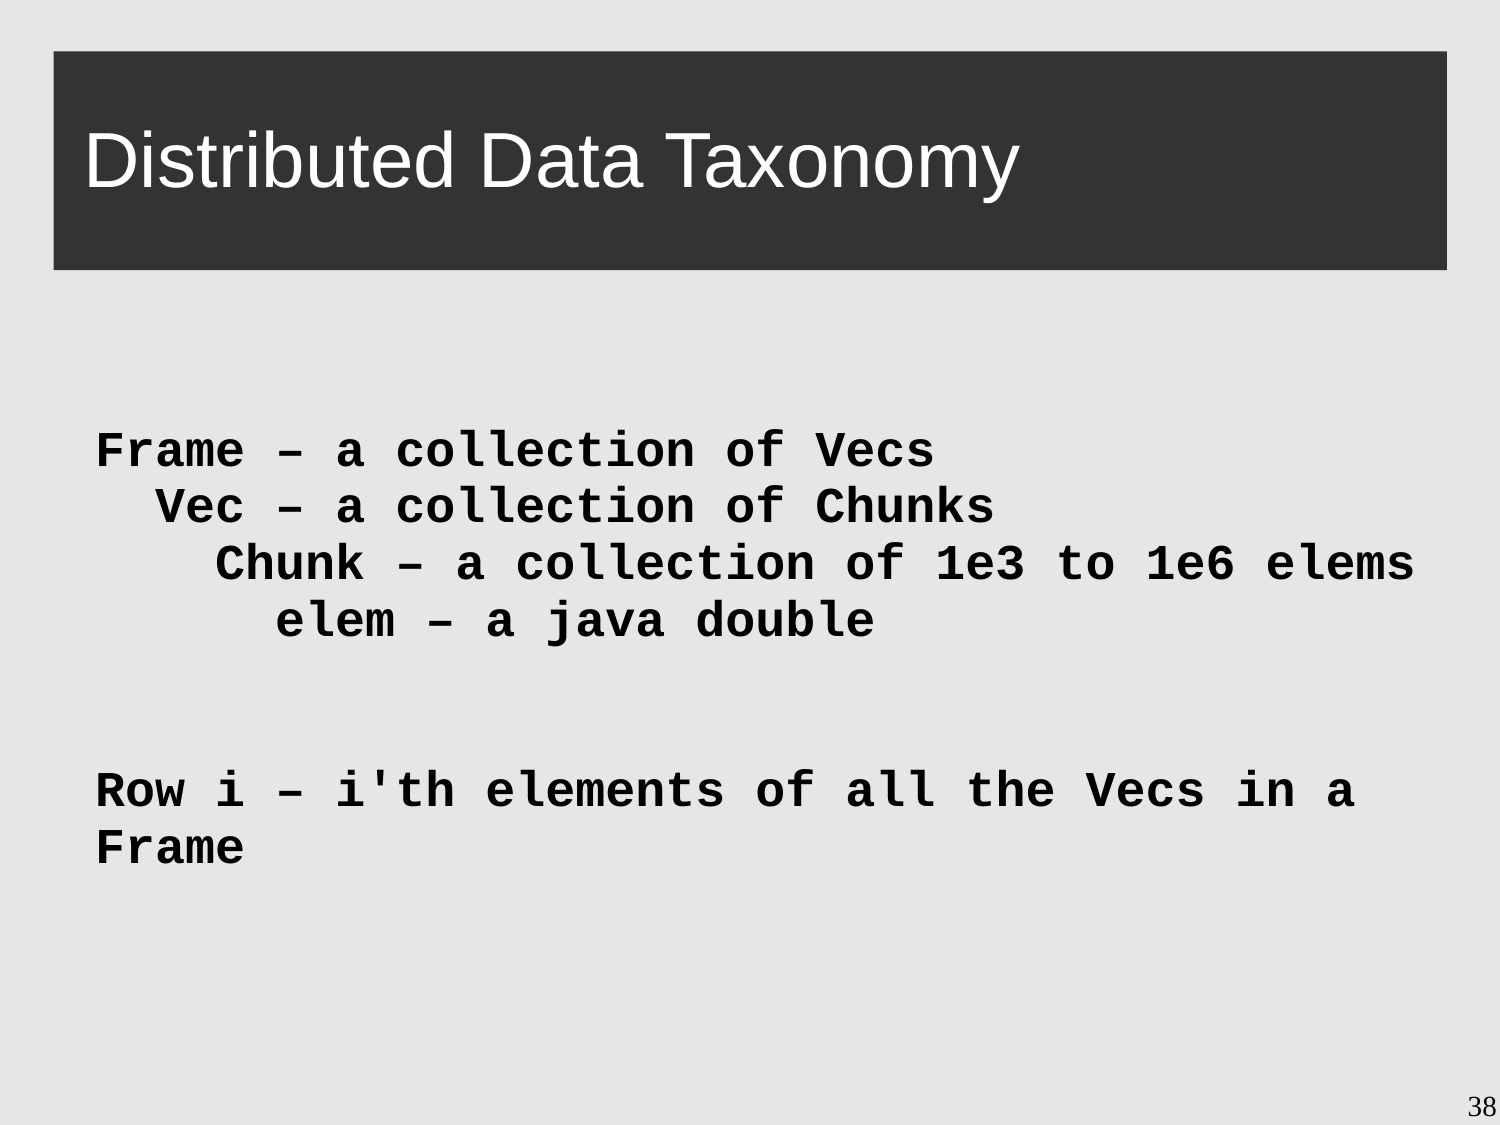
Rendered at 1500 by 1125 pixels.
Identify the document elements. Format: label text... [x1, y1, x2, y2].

title Distributed Data Taxonomy [53, 51, 1447, 271]
text_box Frame – a collection of Vecs Vec – a collection of Chunks Chunk – a collection of 1e3 to 1e6 elems elem – a java double Row i – i'th elements of all the Vecs in a Frame [80, 417, 1447, 888]
